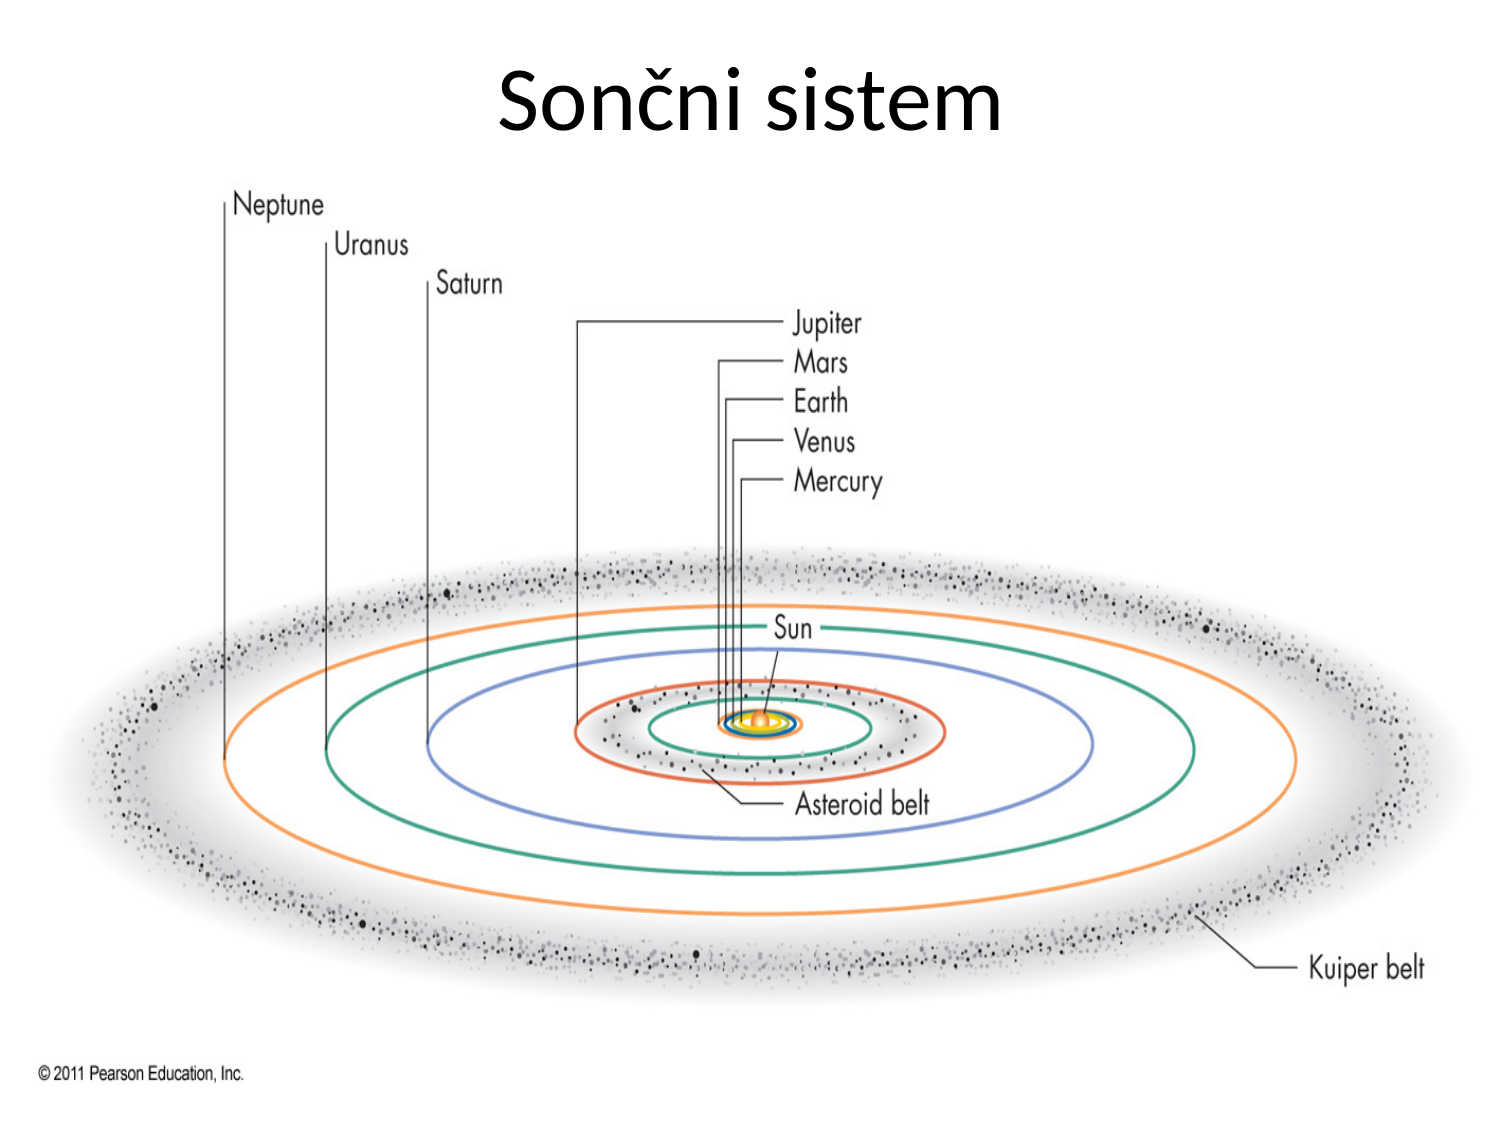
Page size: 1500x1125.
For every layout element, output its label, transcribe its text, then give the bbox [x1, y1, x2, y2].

picture [18, 160, 1500, 1125]
title Sončni sistem [76, 0, 1427, 160]
